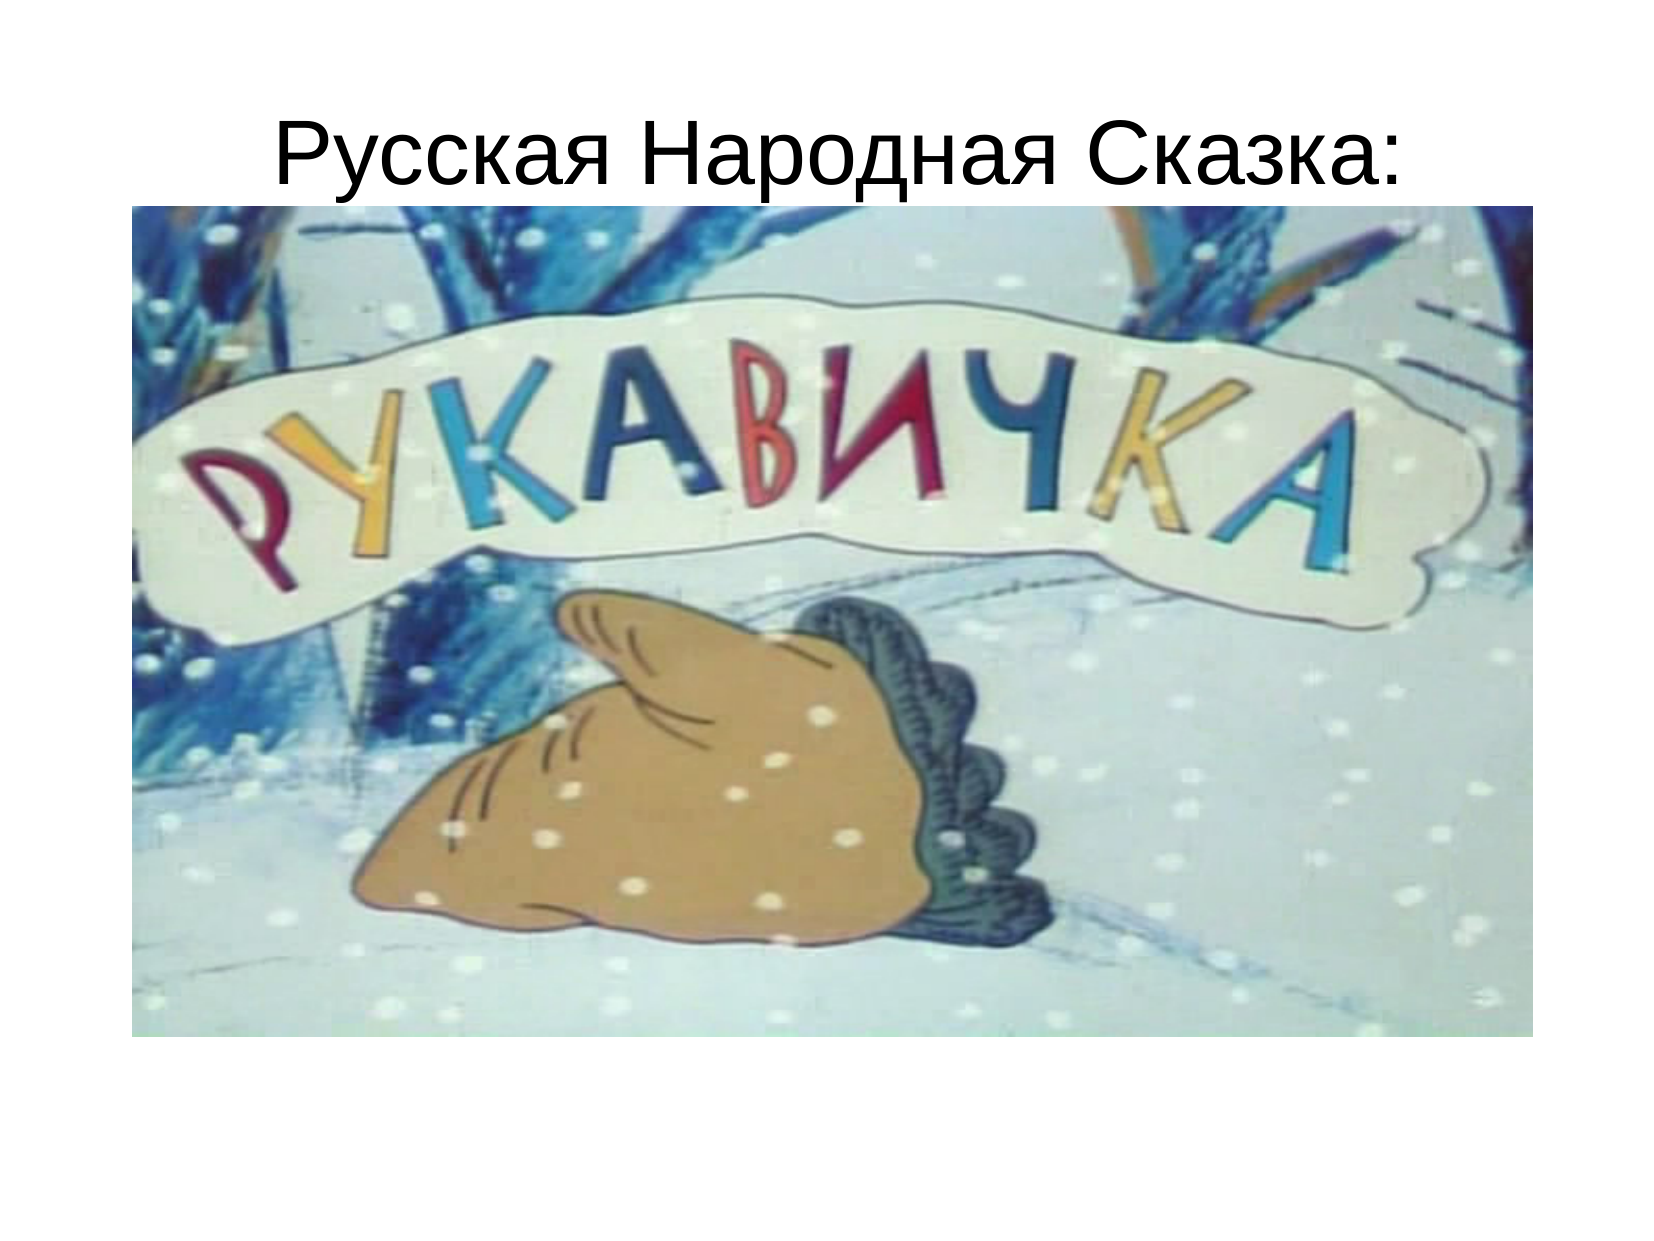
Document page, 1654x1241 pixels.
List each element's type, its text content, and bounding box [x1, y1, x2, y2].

title Русская Народная Сказка: [82, 56, 1571, 250]
picture [132, 250, 1533, 1037]
